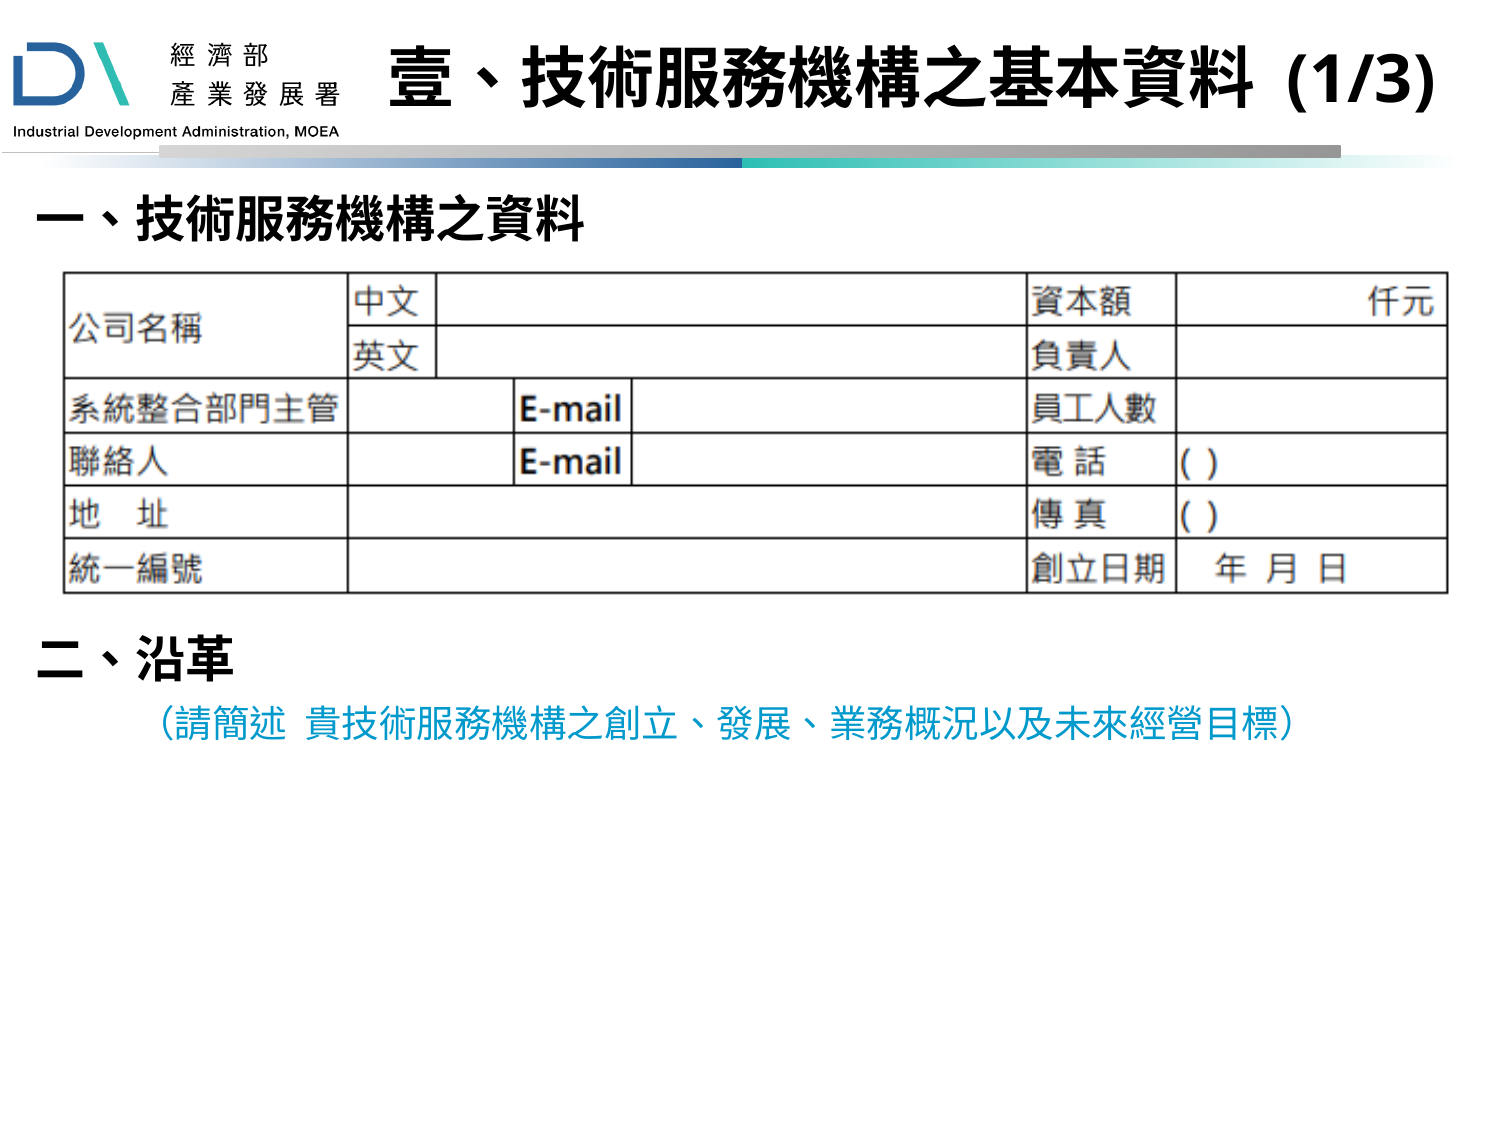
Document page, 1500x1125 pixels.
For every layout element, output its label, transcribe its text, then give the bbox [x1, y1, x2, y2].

text_box 壹、技術服務機構之基本資料 (1/3) [323, 27, 1500, 124]
text_box 一、技術服務機構之資料 [20, 179, 1357, 252]
picture [53, 266, 1470, 605]
text_box 二、沿革 （請簡述 貴技術服務機構之創立、發展、業務概況以及未來經營目標） [20, 620, 1357, 750]
text_box [159, 146, 1341, 158]
